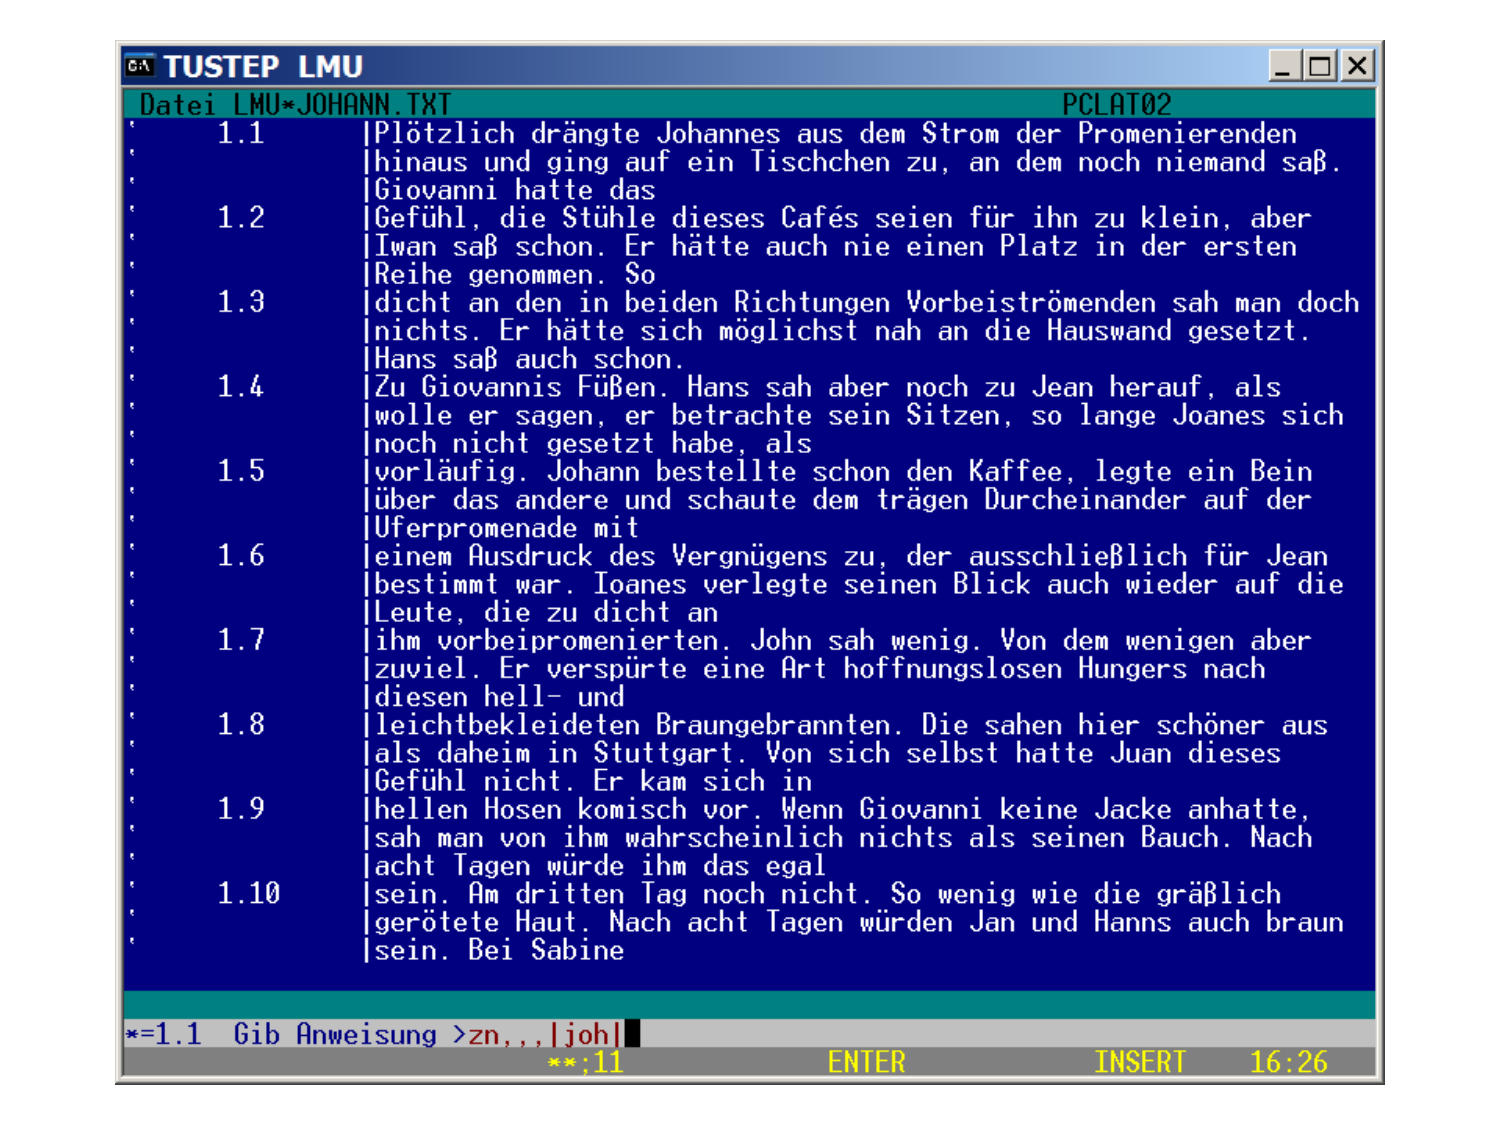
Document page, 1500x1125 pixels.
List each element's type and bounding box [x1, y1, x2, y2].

picture [115, 40, 1385, 1085]
